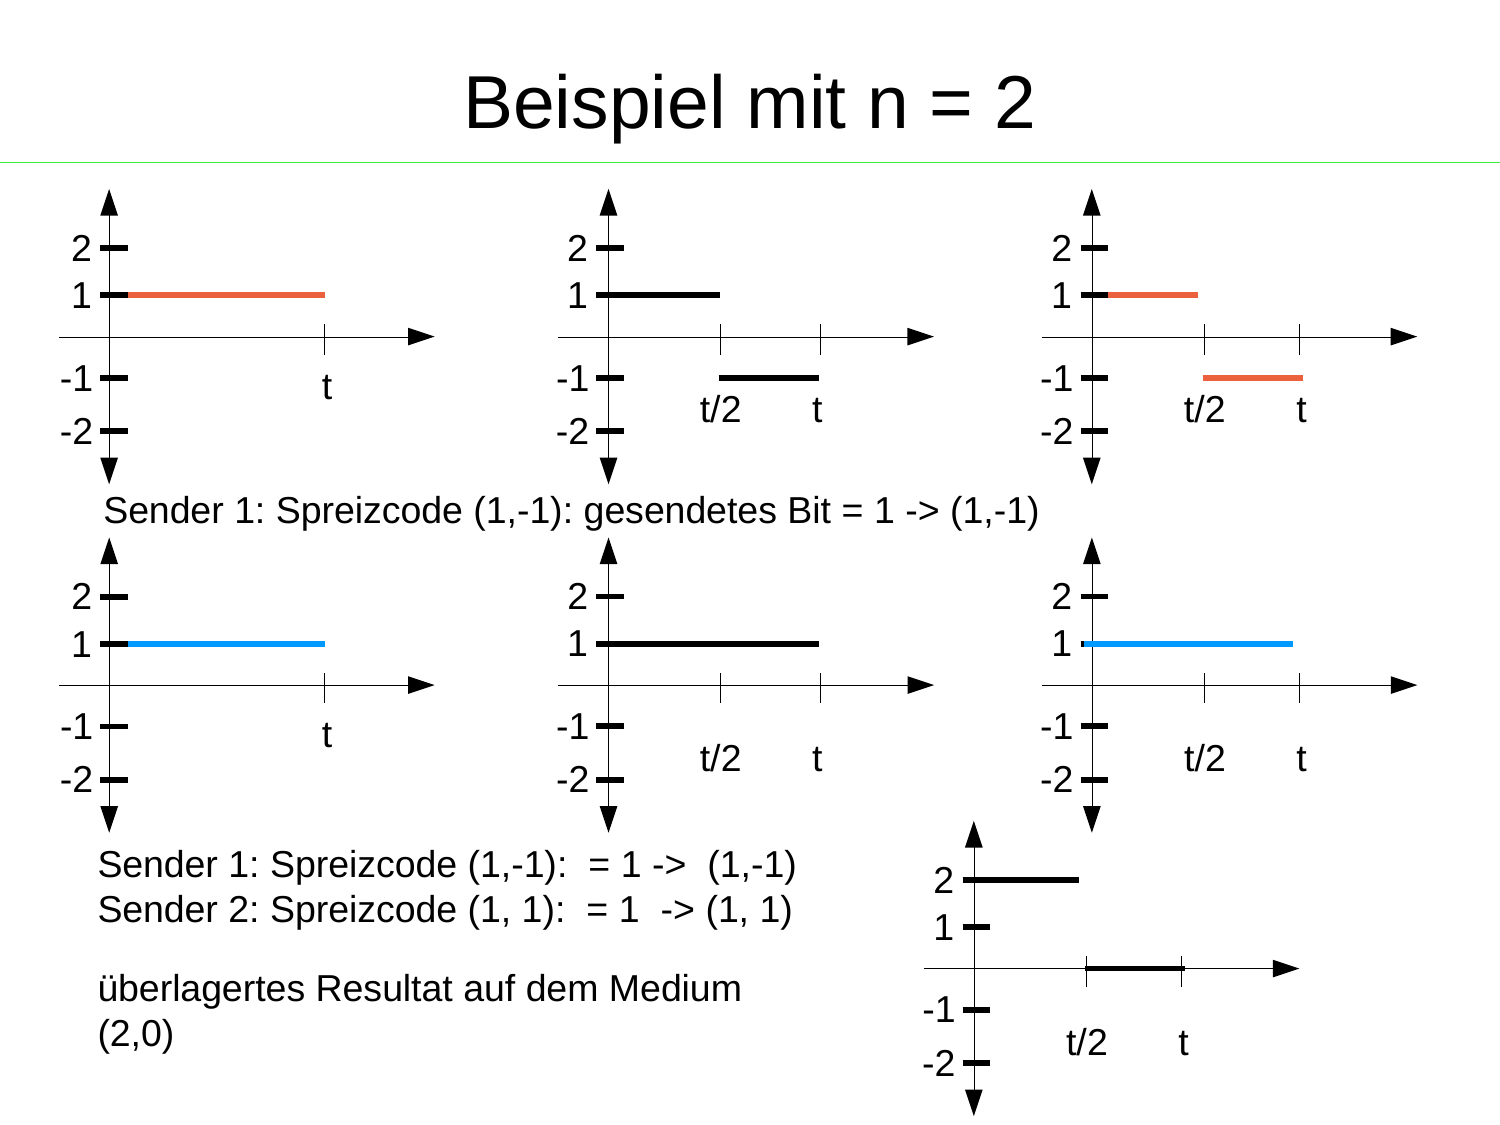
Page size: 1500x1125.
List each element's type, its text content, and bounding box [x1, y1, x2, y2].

text_box Sender 1: Spreizcode (1,-1): gesendetes Bit = 1 -> (1,-1) [88, 478, 1056, 539]
text_box t [797, 378, 838, 438]
text_box 2 [1036, 216, 1087, 277]
text_box Sender 1: Spreizcode (1,-1): = 1 -> (1,-1) Sender 2: Spreizcode (1, 1): = 1 -> (1, 1) [82, 832, 813, 938]
text_box -2 [1025, 407, 1089, 460]
text_box überlagertes Resultat auf dem Medium (2,0) [82, 956, 758, 1062]
text_box -2 [45, 407, 108, 460]
text_box t/2 [1169, 378, 1241, 438]
text_box t/2 [1051, 1010, 1123, 1070]
text_box 1 [552, 277, 603, 324]
text_box 1 [56, 625, 107, 672]
text_box 1 [552, 625, 603, 672]
text_box 1 [56, 277, 107, 324]
text_box t [307, 702, 348, 763]
text_box -2 [541, 755, 605, 808]
text_box -2 [541, 407, 605, 460]
text_box -1 [45, 346, 109, 407]
text_box t [797, 726, 838, 787]
text_box 2 [552, 564, 603, 625]
text_box -2 [1025, 755, 1089, 808]
text_box 2 [918, 848, 969, 909]
text_box t/2 [685, 378, 757, 438]
text_box 2 [56, 216, 107, 277]
text_box -1 [45, 694, 109, 755]
text_box -1 [907, 978, 971, 1038]
text_box t [1281, 726, 1322, 787]
text_box t/2 [1169, 726, 1241, 787]
text_box t [1163, 1010, 1204, 1070]
text_box -1 [541, 694, 605, 755]
text_box 2 [1036, 564, 1088, 625]
text_box t [307, 354, 348, 415]
text_box 1 [1036, 277, 1087, 324]
text_box -1 [1025, 694, 1089, 755]
text_box -2 [907, 1038, 971, 1092]
text_box -1 [541, 346, 605, 407]
text_box 1 [918, 909, 969, 956]
text_box 2 [56, 564, 107, 625]
text_box 2 [552, 216, 603, 277]
text_box -2 [45, 755, 109, 808]
text_box -1 [1025, 346, 1089, 407]
text_box t/2 [685, 726, 757, 787]
text_box t [1281, 378, 1322, 438]
text_box 1 [1036, 625, 1087, 672]
title Beispiel mit n = 2 [75, 57, 1426, 148]
